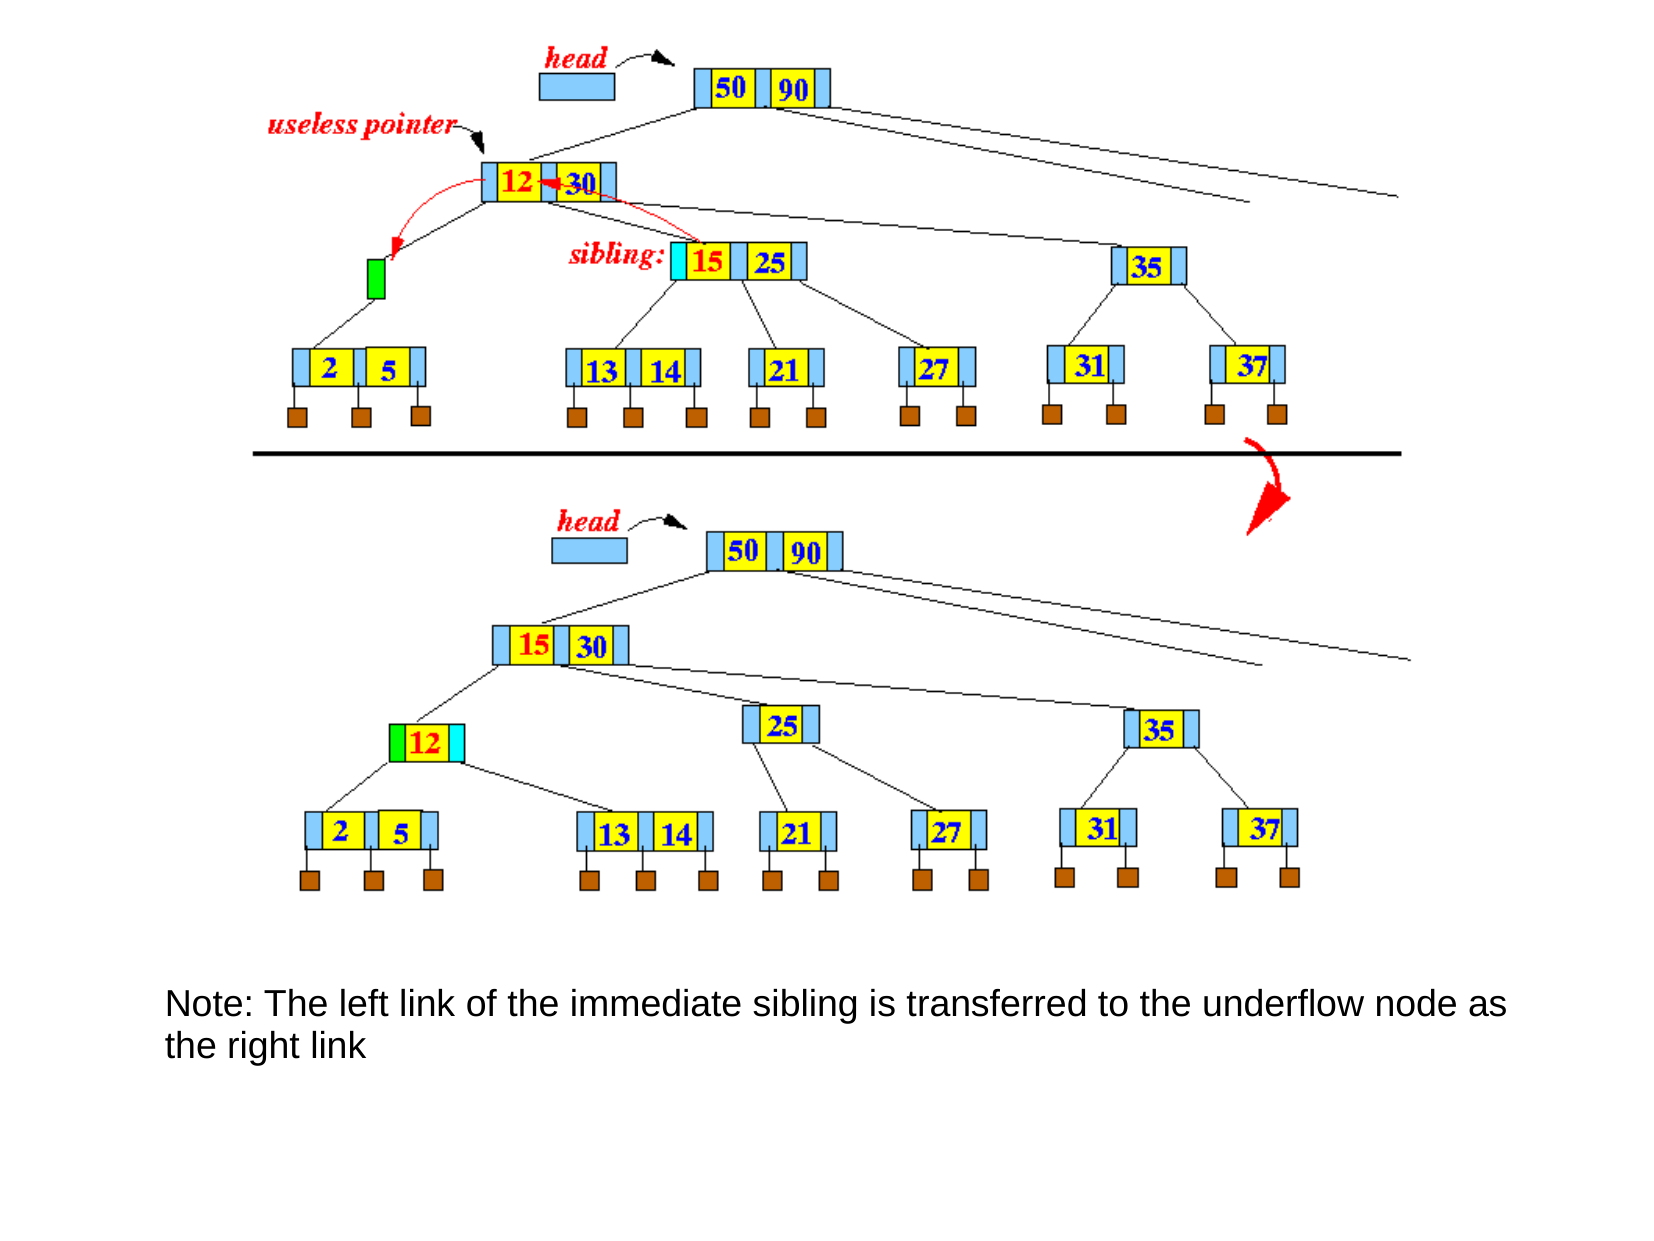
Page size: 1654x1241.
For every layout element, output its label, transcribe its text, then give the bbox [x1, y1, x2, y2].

text_box Note: The left link of the immediate sibling is transferred to the underflow node as the right link [150, 975, 1538, 1074]
picture [225, 37, 1433, 910]
